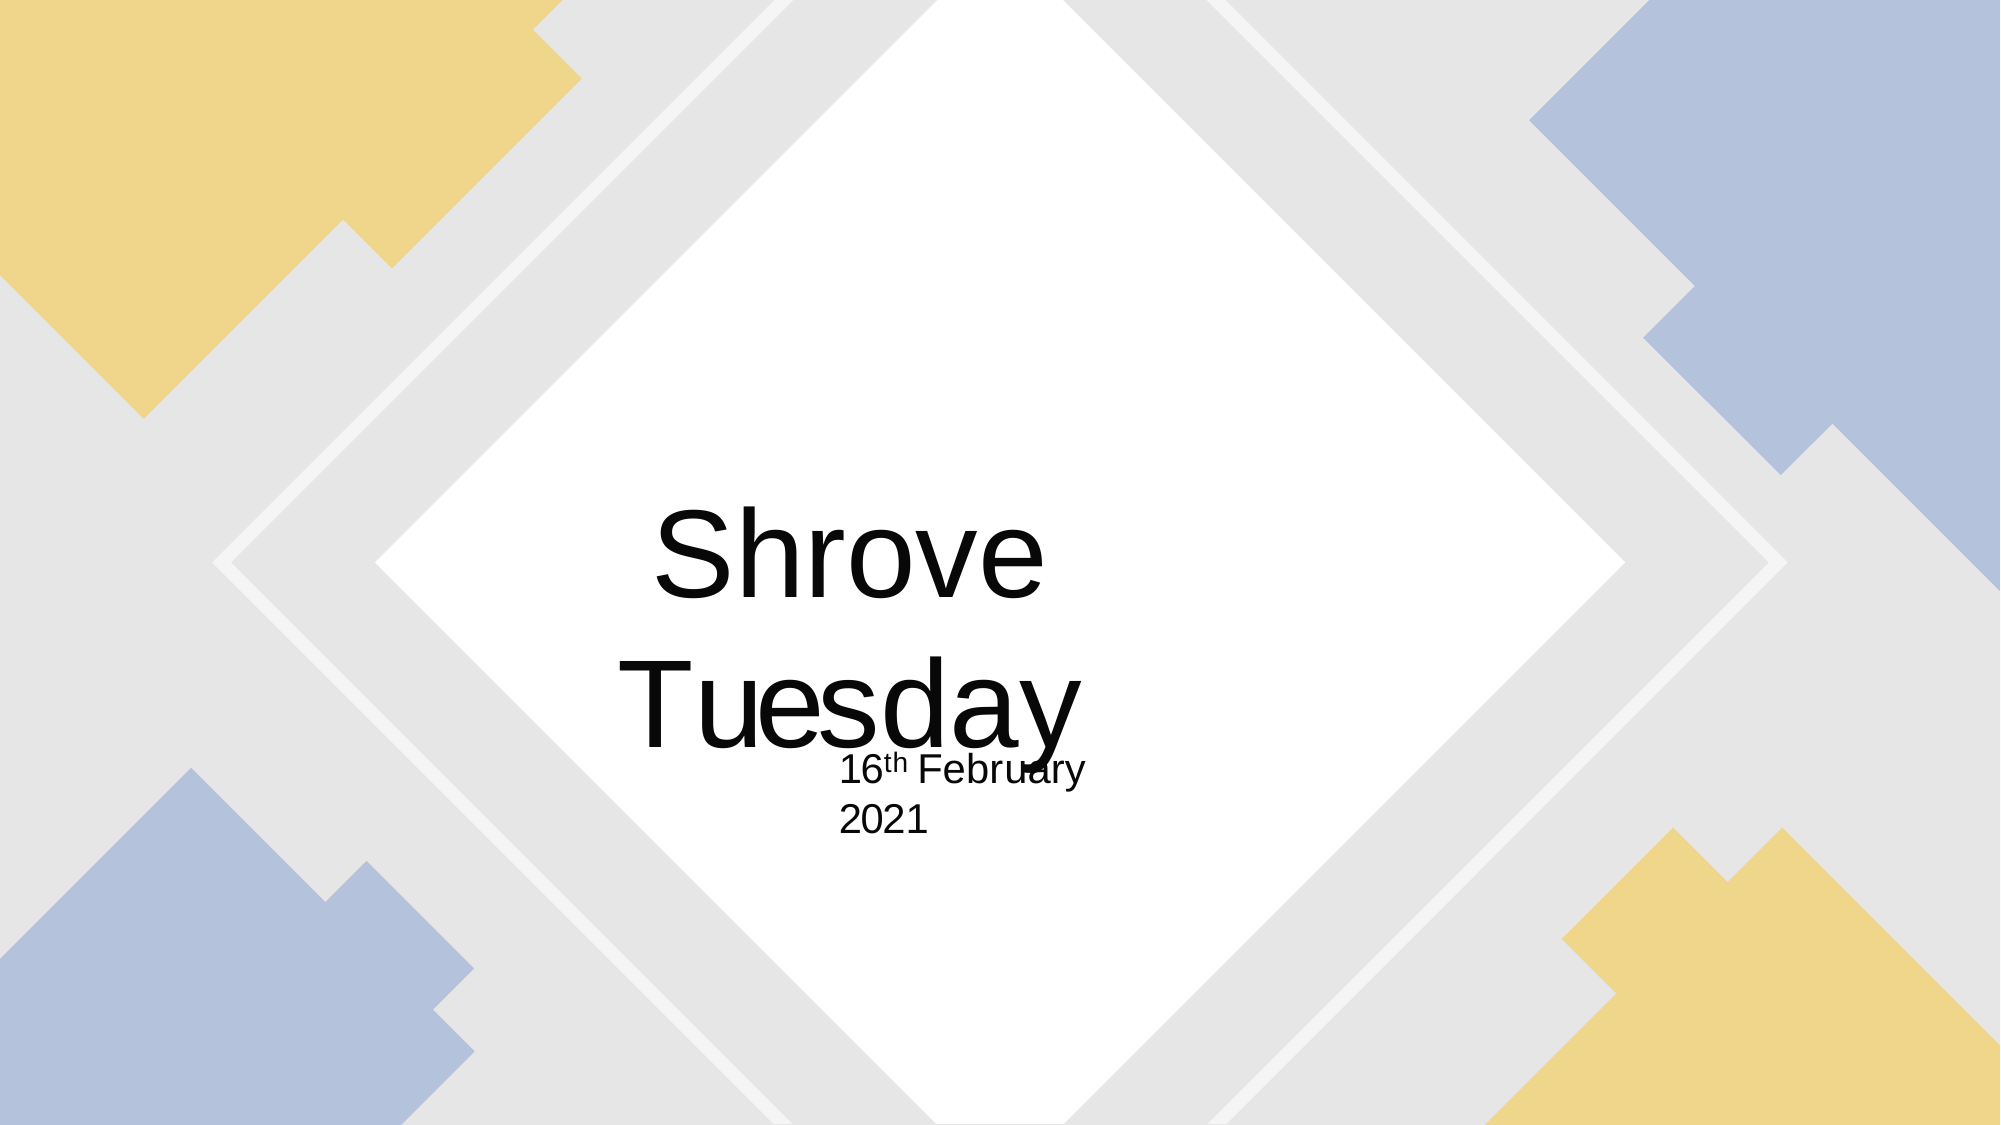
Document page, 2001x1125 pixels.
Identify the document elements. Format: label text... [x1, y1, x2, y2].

text_box 16th February 2021 [832, 739, 1169, 794]
text_box [1484, 827, 2000, 1125]
title Shrove Tuesday [614, 470, 1386, 625]
